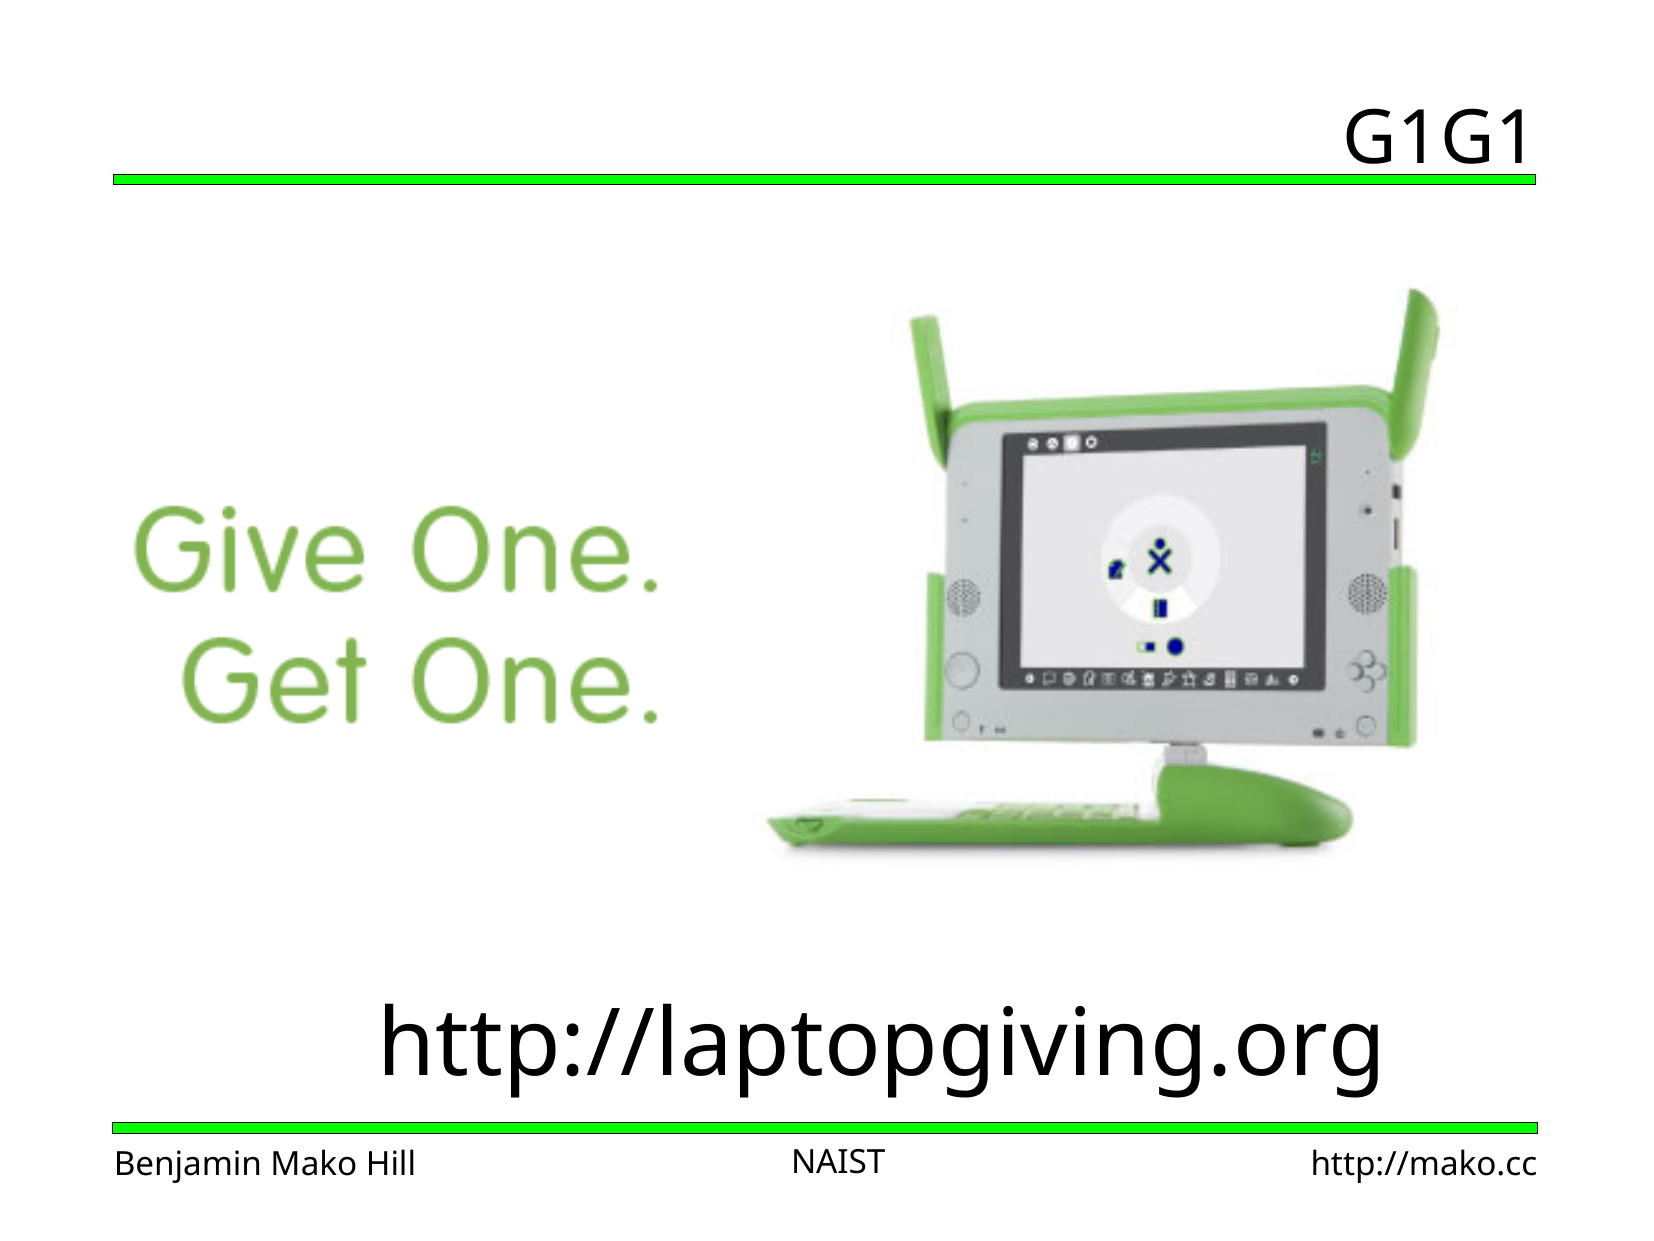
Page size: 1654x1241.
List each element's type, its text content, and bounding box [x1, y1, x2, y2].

text_box http://laptopgiving.org [377, 975, 1276, 1069]
picture [112, 262, 1501, 878]
title G1G1 [125, 70, 1538, 198]
